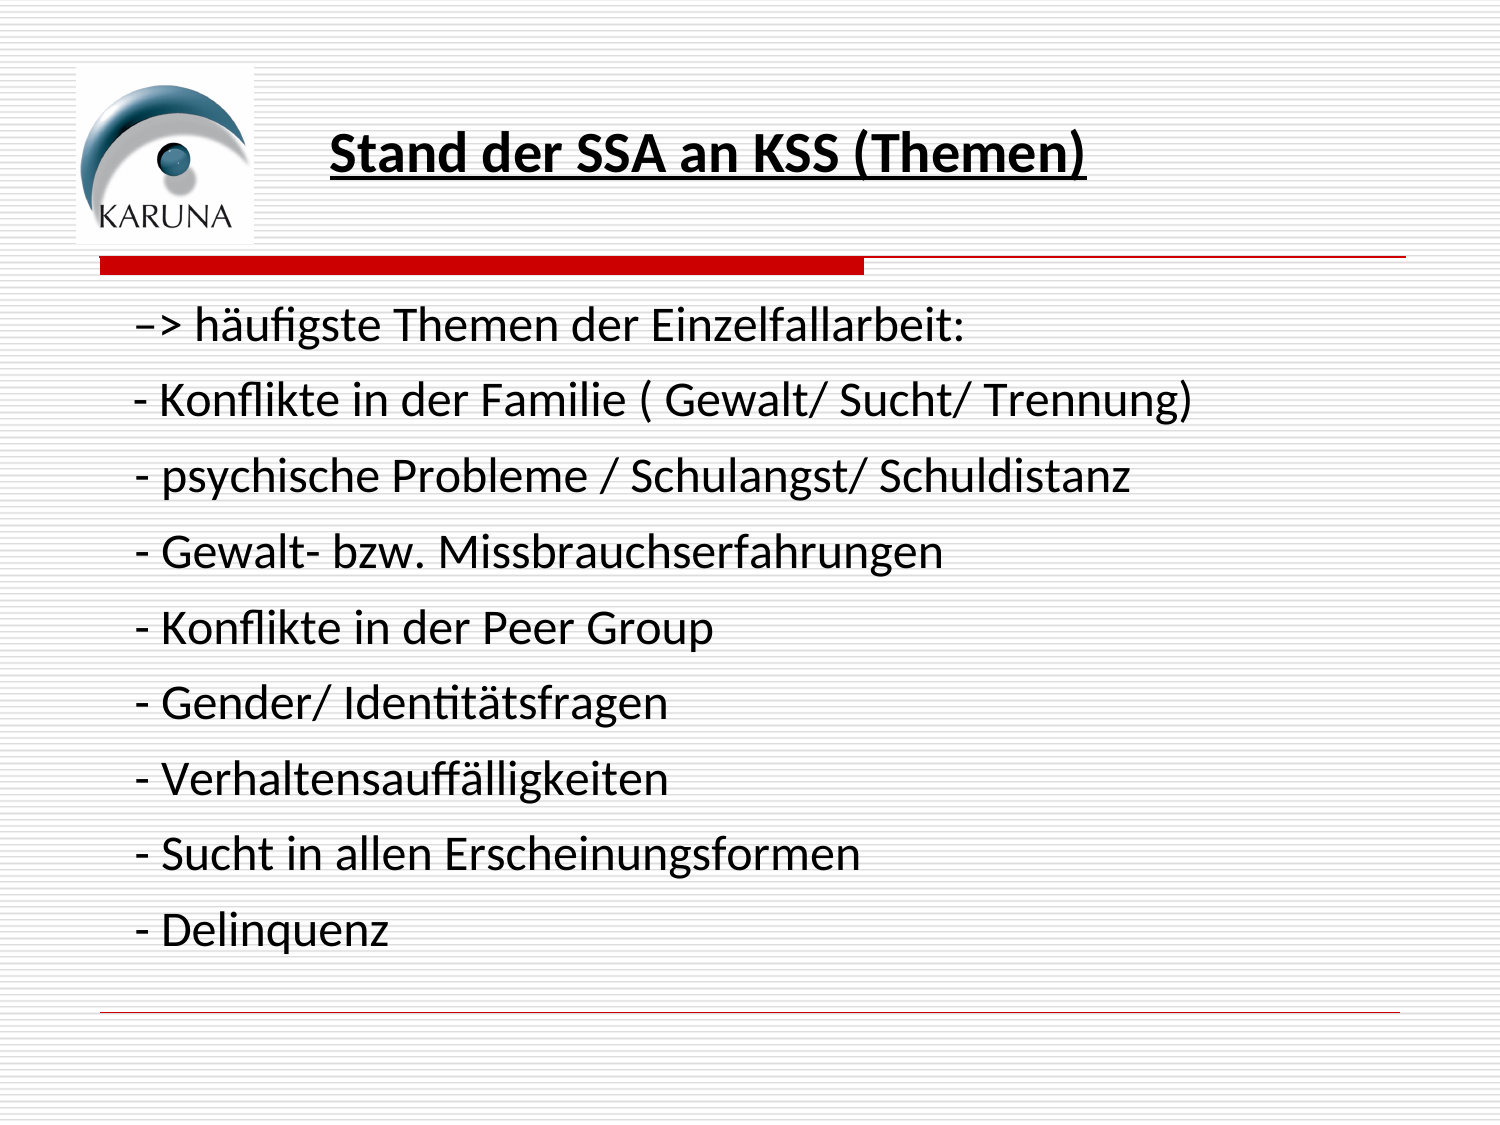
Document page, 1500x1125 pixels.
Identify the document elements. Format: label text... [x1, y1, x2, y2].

list –> häufigste Themen der Einzelfallarbeit: - Konflikte in der Familie ( Gewalt/ Sucht/ Trennung) - psychische Probleme / Schulangst/ Schuldistanz - Gewalt- bzw. Missbrauchserfahrungen - Konflikte in der Peer Group - Gender/ Identitätsfragen - Verhaltensauffälligkeiten - Sucht in allen Erscheinungsformen - Delinquenz [41, 290, 1447, 1071]
title Stand der SSA an KSS (Themen) [314, 97, 1178, 192]
picture [0, 0, 1500, 1125]
